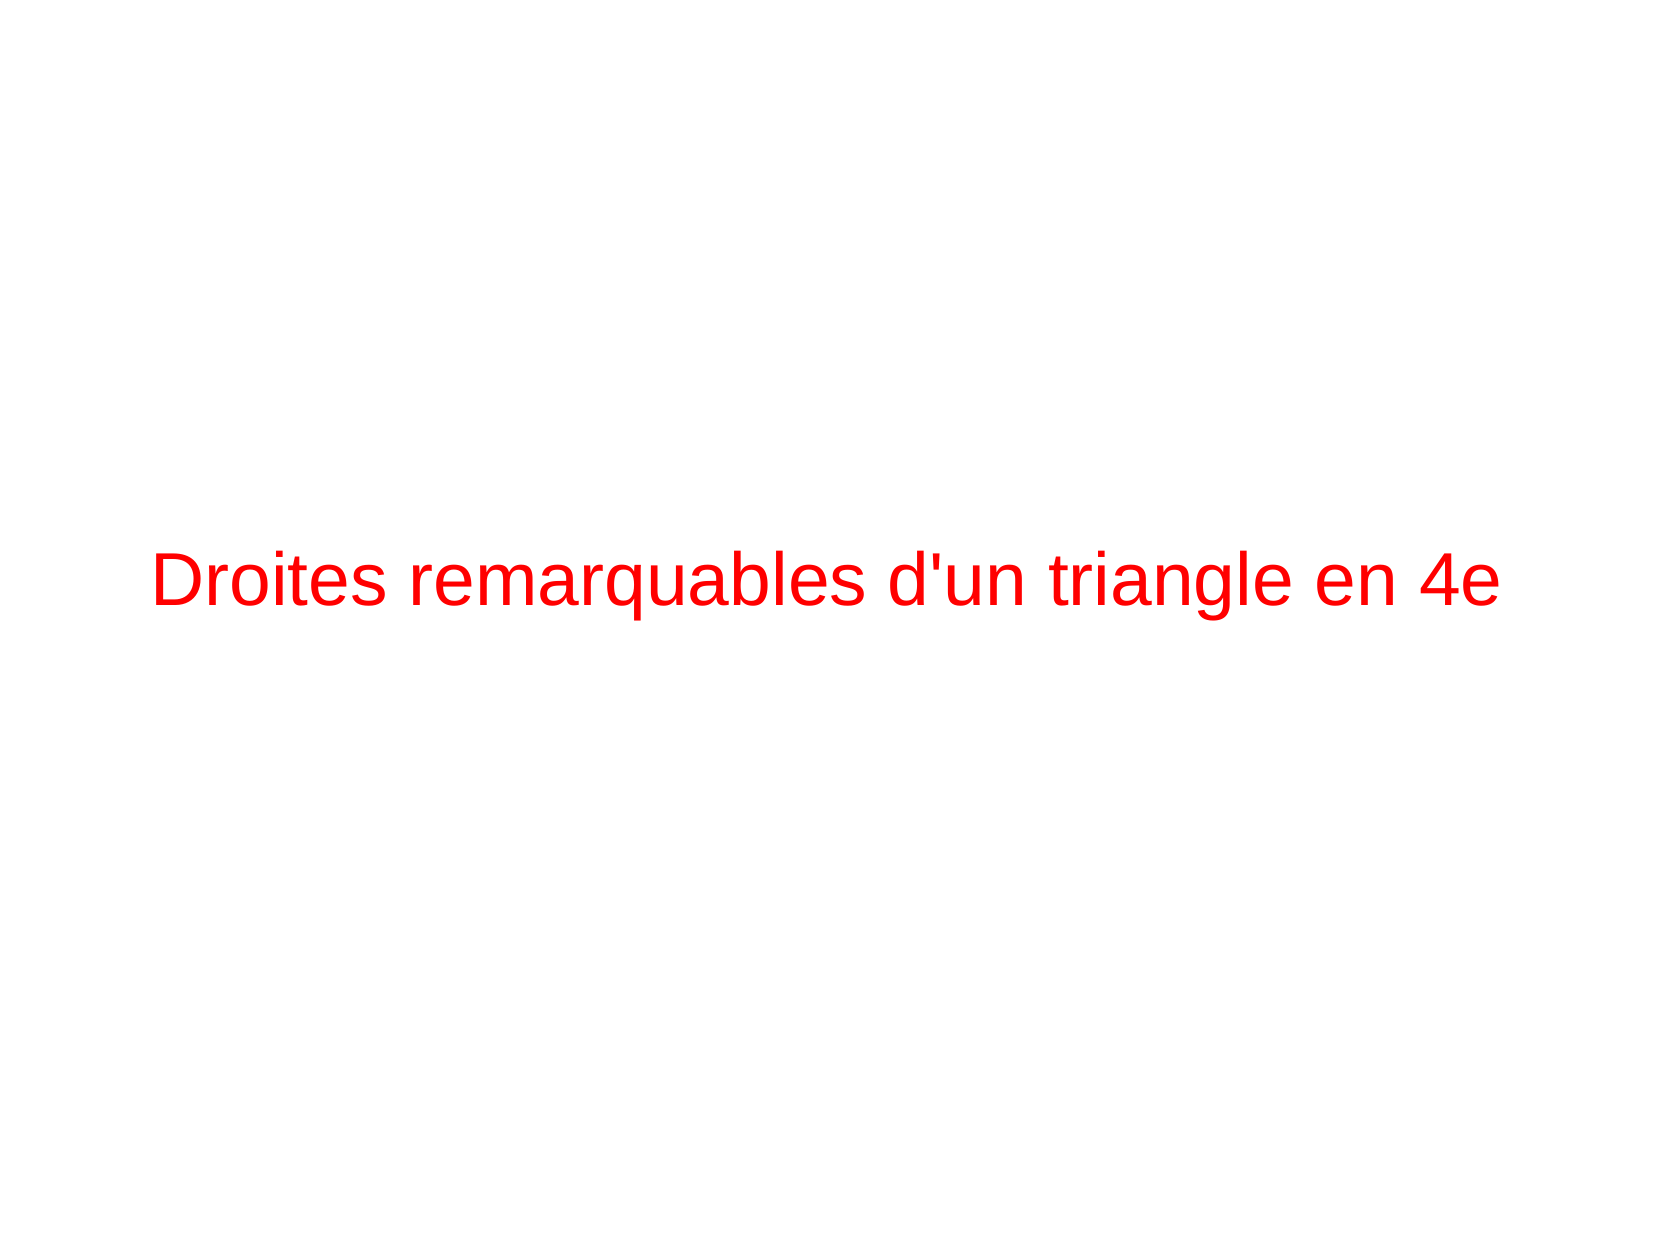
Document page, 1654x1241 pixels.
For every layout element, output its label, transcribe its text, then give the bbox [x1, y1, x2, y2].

subtitle Droites remarquables d'un triangle en 4e [82, 56, 1571, 1102]
